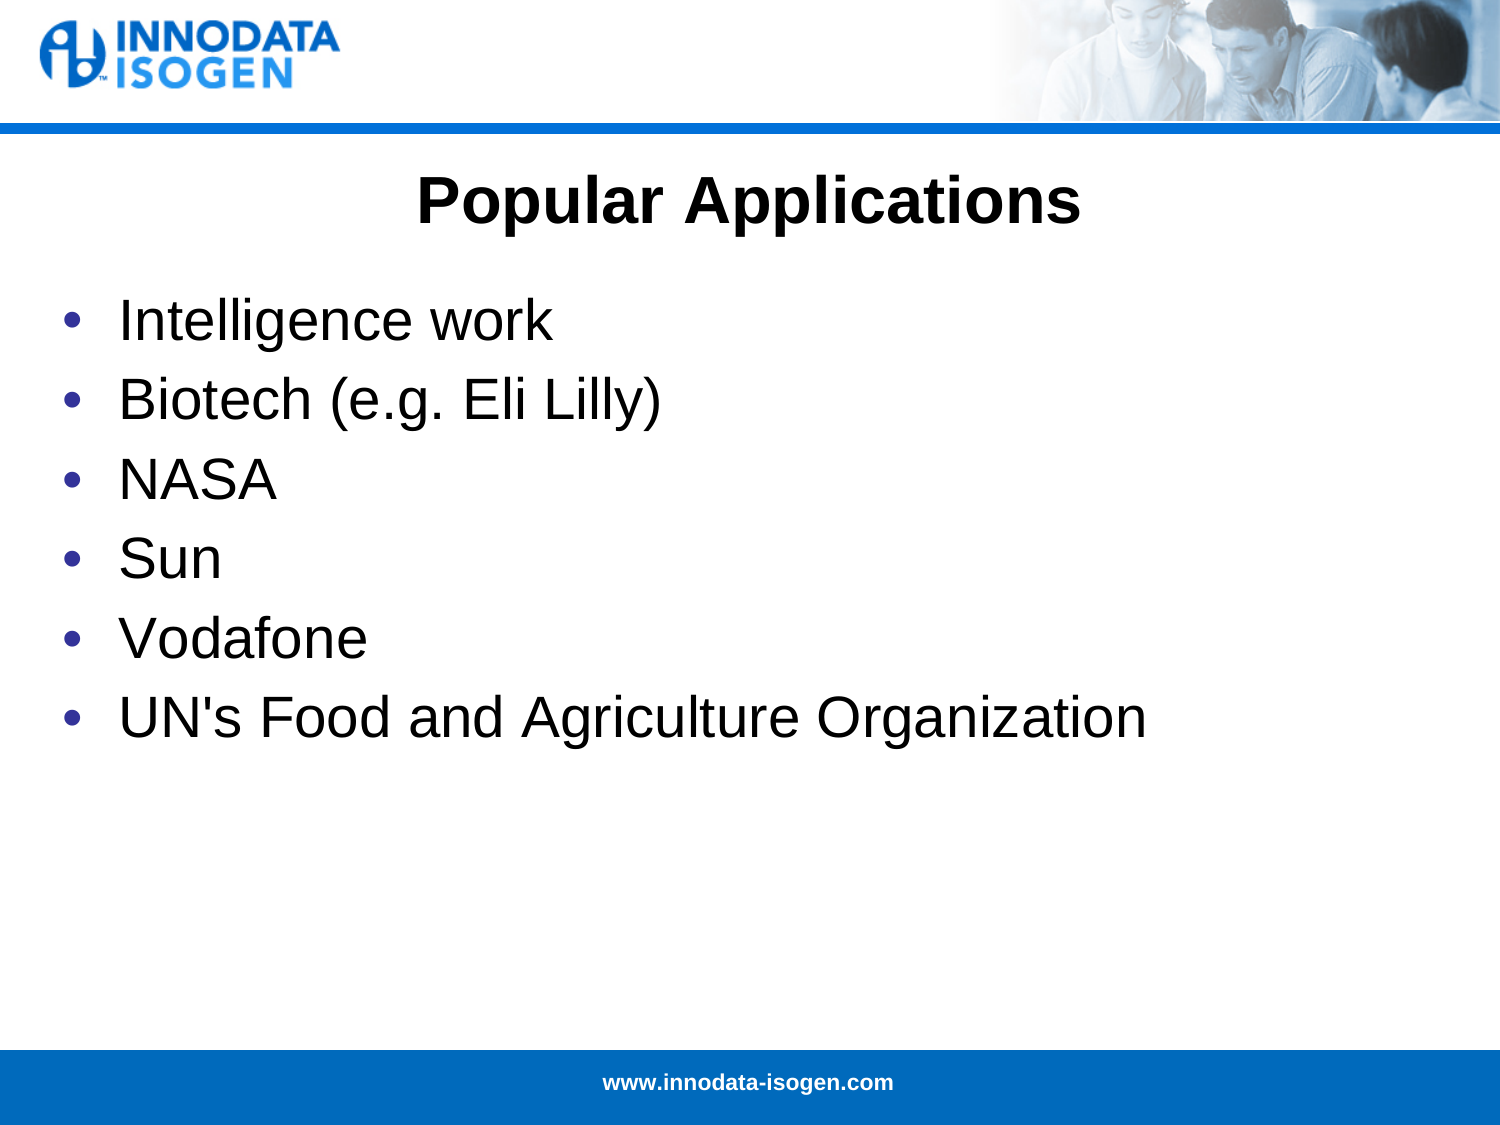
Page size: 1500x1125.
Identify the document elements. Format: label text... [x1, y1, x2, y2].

title Popular Applications [62, 144, 1438, 256]
picture [0, 0, 1500, 121]
picture [0, 123, 1500, 134]
list Intelligence work Biotech (e.g. Eli Lilly) NASA Sun Vodafone UN's Food and Agriculture Organization [62, 287, 1438, 923]
